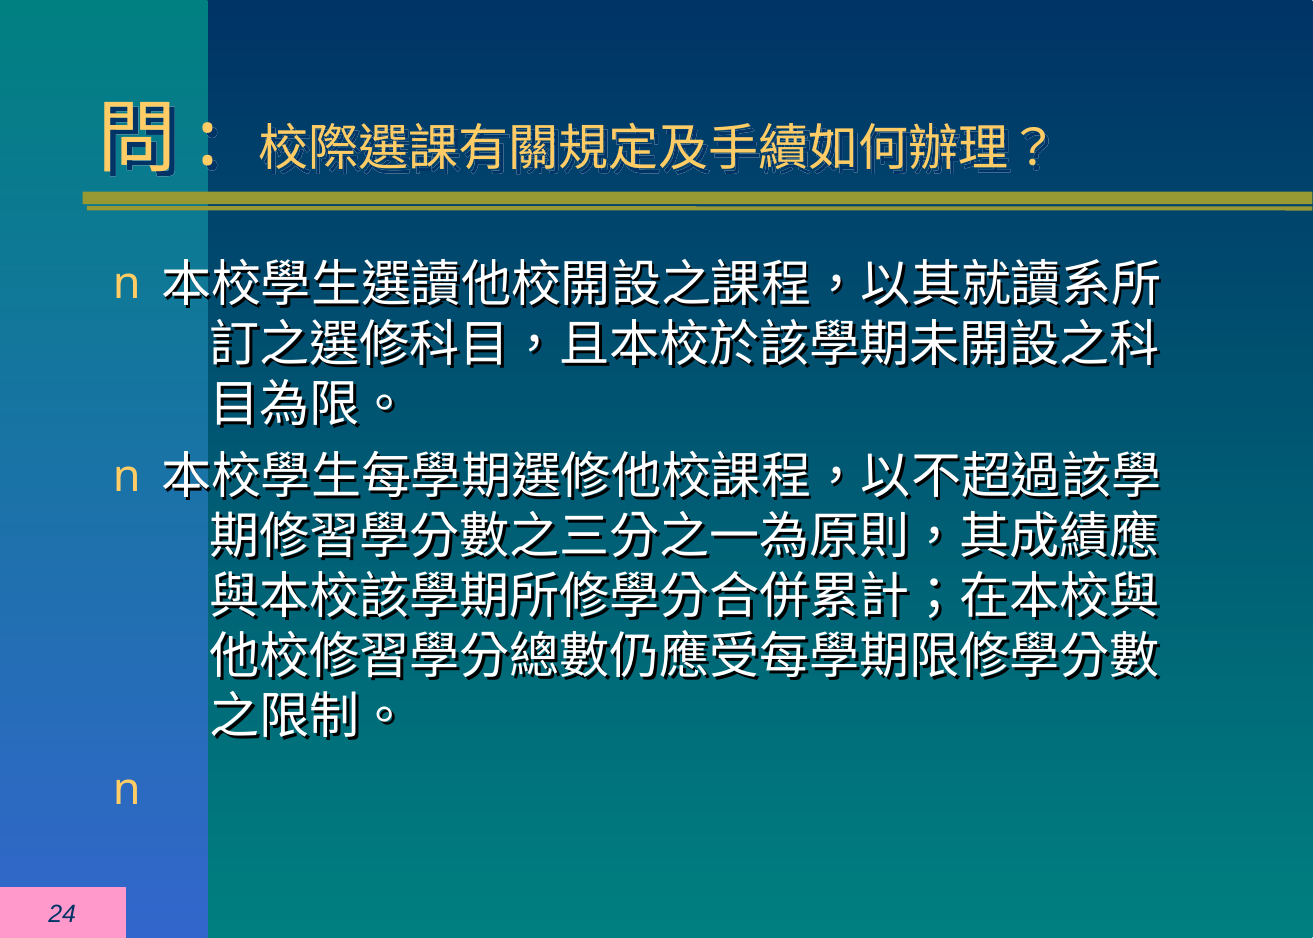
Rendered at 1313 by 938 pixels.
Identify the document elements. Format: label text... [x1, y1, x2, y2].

text_box [0, 0, 207, 938]
list 本校學生選讀他校開設之課程，以其就讀系所訂之選修科目，且本校於該學期未開設之科目為限。 本校學生每學期選修他校課程，以不超過該學期修習學分數之三分之一為原則，其成績應與本校該學期所修學分合併累計；在本校與他校修習學分總數仍應受每學期限修學分數之限制。 [99, 244, 1201, 844]
text_box 24 [0, 887, 125, 938]
title 問: 校際選課有關規定及手續如何辦理？ [84, 36, 1280, 188]
